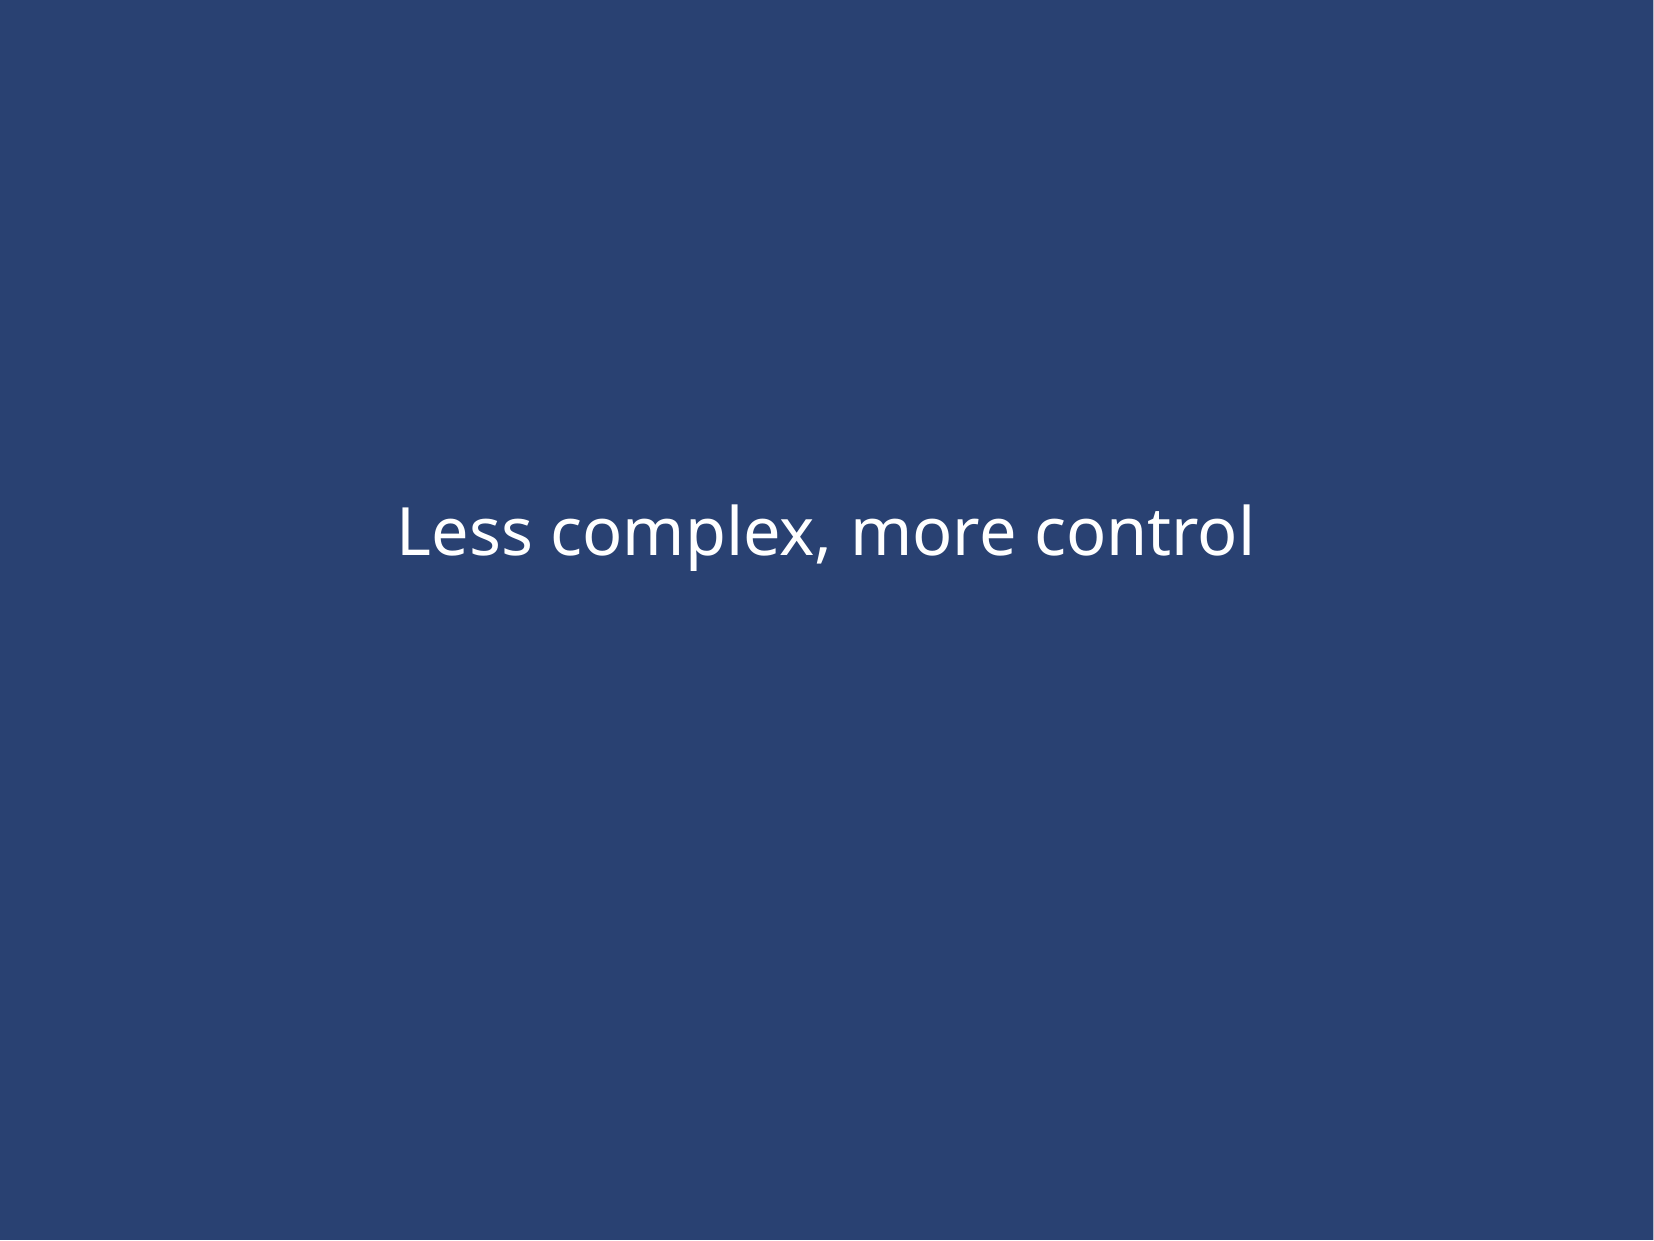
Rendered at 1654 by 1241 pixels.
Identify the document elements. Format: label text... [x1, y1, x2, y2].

subtitle Less complex, more control [82, 49, 1571, 1109]
